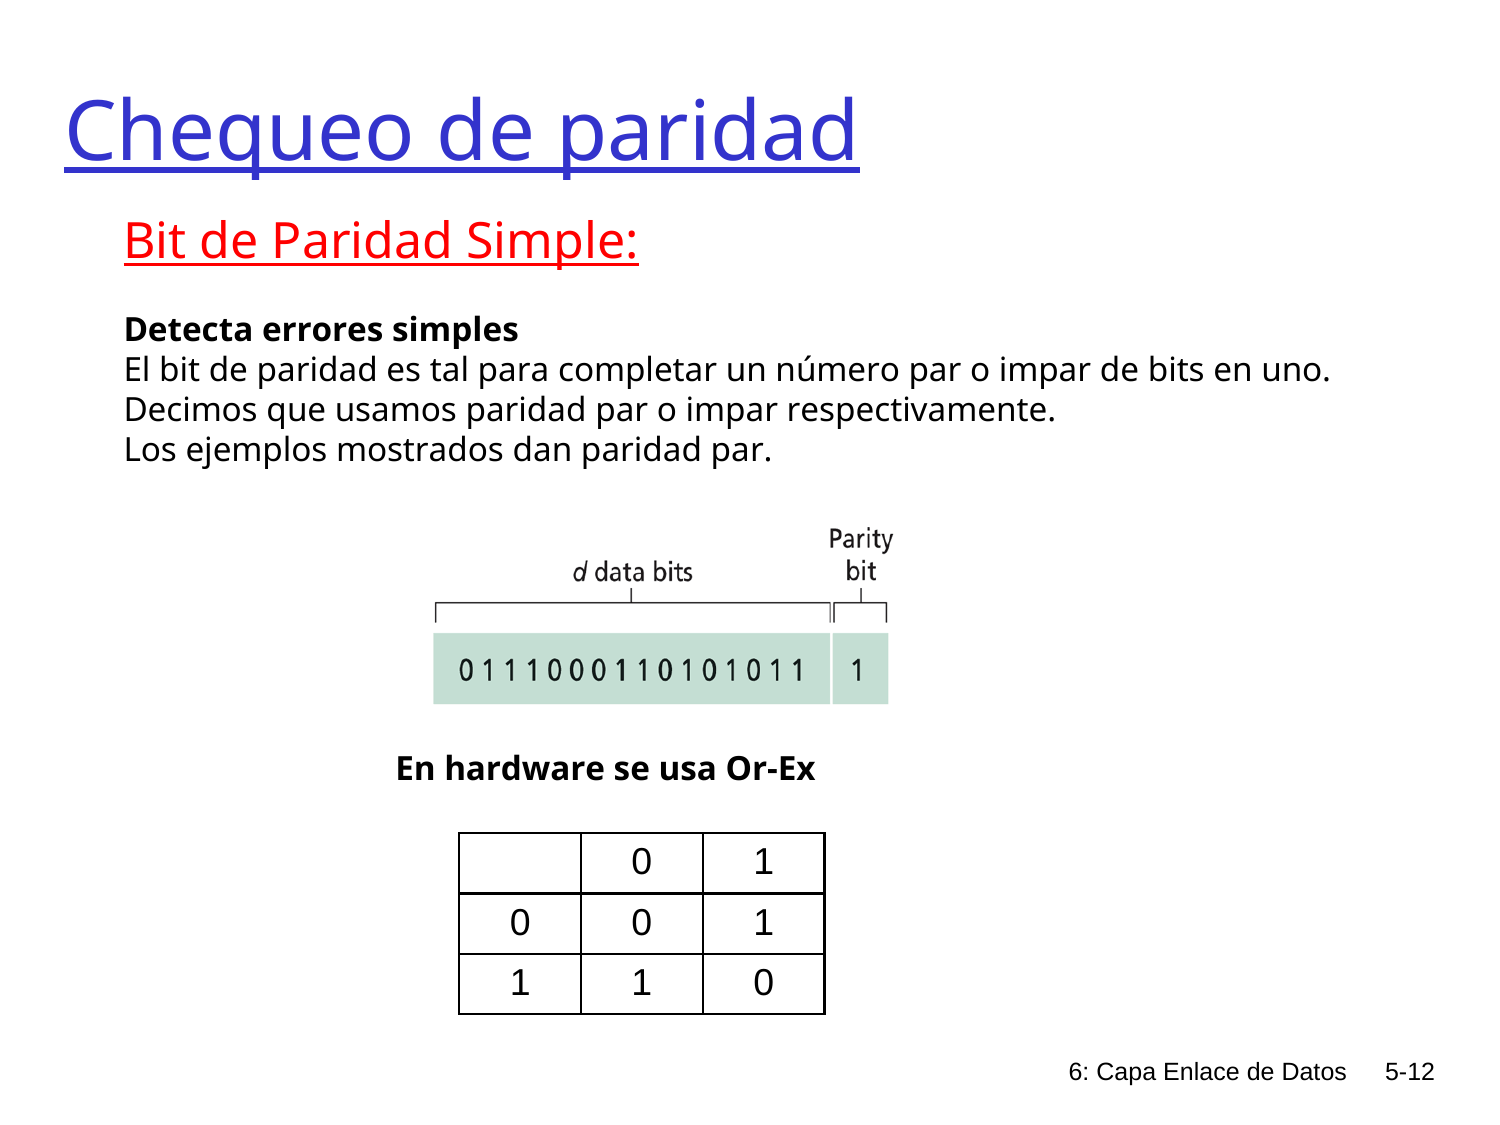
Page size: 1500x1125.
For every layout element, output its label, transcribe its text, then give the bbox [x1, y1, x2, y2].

text_box En hardware se usa Or-Ex [380, 739, 893, 795]
table_header 0 [582, 834, 702, 892]
picture [429, 527, 917, 715]
title Chequeo de paridad [49, 59, 925, 198]
table_cell 1 [460, 955, 580, 1013]
table_cell 1 [582, 955, 702, 1013]
table_cell 0 [582, 895, 702, 953]
text_box Bit de Paridad Simple: Detecta errores simples El bit de paridad es tal para completar un número par o impar de bits en uno. Decimos que usamos paridad par o impar respectivamente. Los ejemplos mostrados dan paridad par. [108, 200, 1373, 477]
table_header 1 [704, 834, 823, 892]
table_cell 0 [704, 955, 823, 1013]
table_cell 0 [460, 895, 580, 953]
table_header [460, 834, 580, 892]
table_cell 1 [704, 895, 823, 953]
